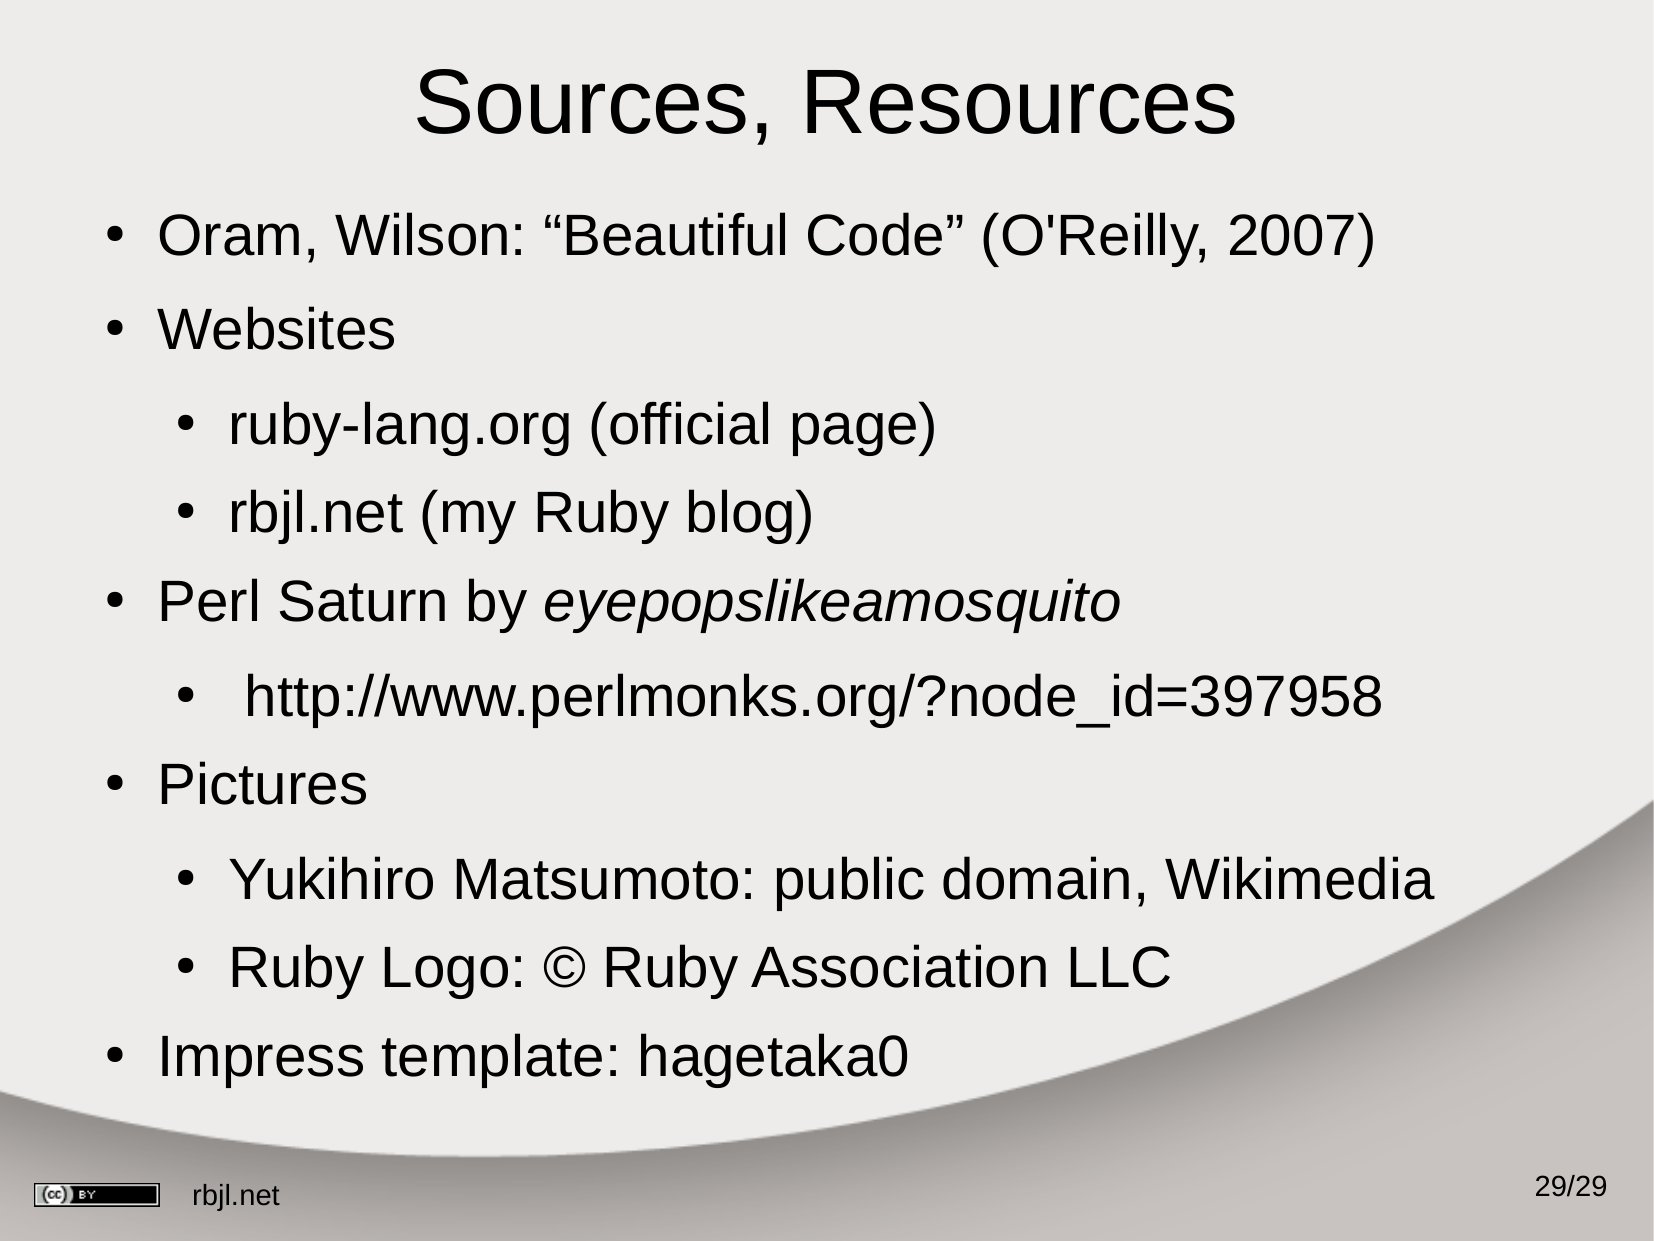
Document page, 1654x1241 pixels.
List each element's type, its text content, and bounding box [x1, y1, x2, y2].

title Sources, Resources [82, 49, 1571, 257]
list Oram, Wilson: “Beautiful Code” (O'Reilly, 2007) Websites ruby-lang.org (official page) rbjl.net (my Ruby blog) Perl Saturn by eyepopslikeamosquito http://www.perlmonks.org/?node_id=397958 Pictures Yukihiro Matsumoto: public domain, Wikimedia Ruby Logo: © Ruby Association LLC Impress template: hagetaka0 [86, 202, 1576, 1089]
picture [0, 0, 1654, 1241]
